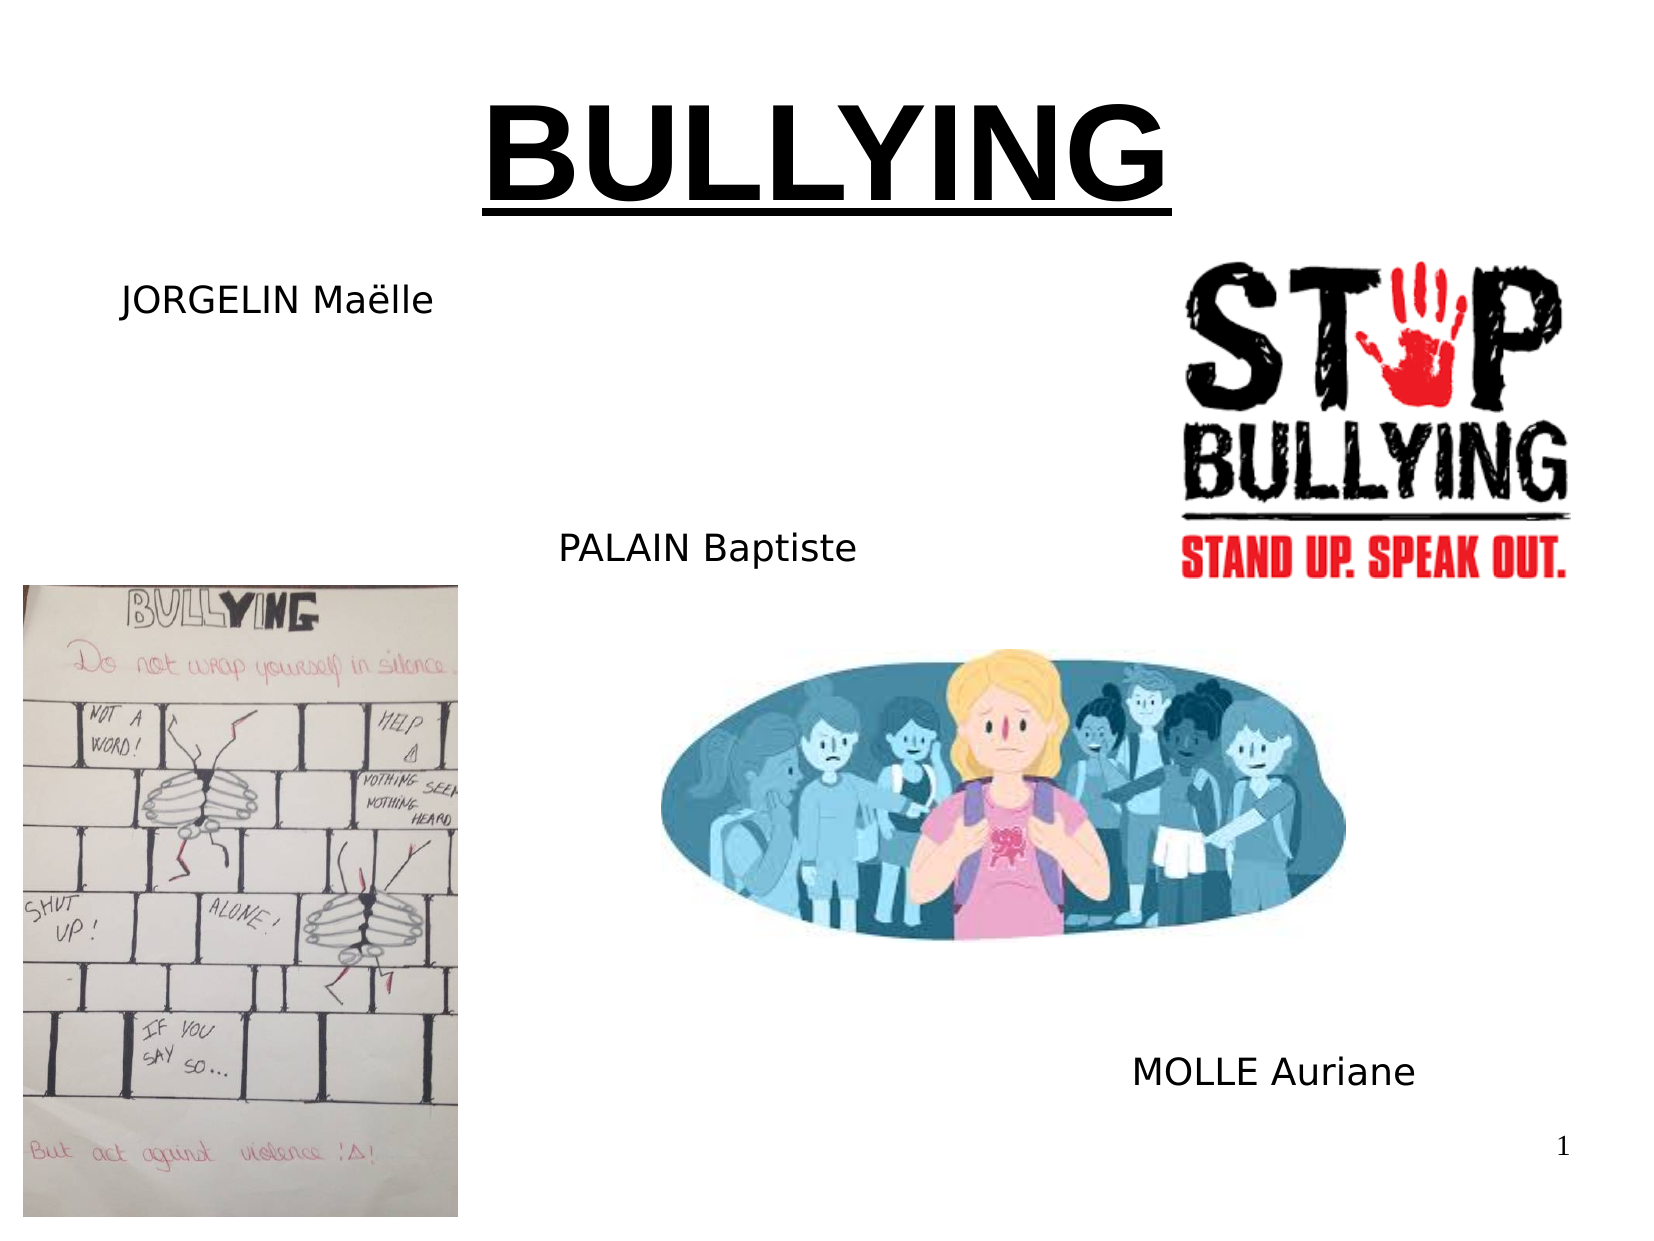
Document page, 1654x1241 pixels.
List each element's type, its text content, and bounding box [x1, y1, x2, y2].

picture [23, 585, 458, 1217]
picture [1181, 261, 1571, 579]
text_box PALAIN Baptiste [543, 519, 1087, 579]
text_box MOLLE Auriane [1060, 1051, 1607, 1143]
picture [661, 649, 1346, 943]
text_box JORGELIN Maëlle [106, 271, 579, 331]
title BULLYING [82, 49, 1571, 257]
